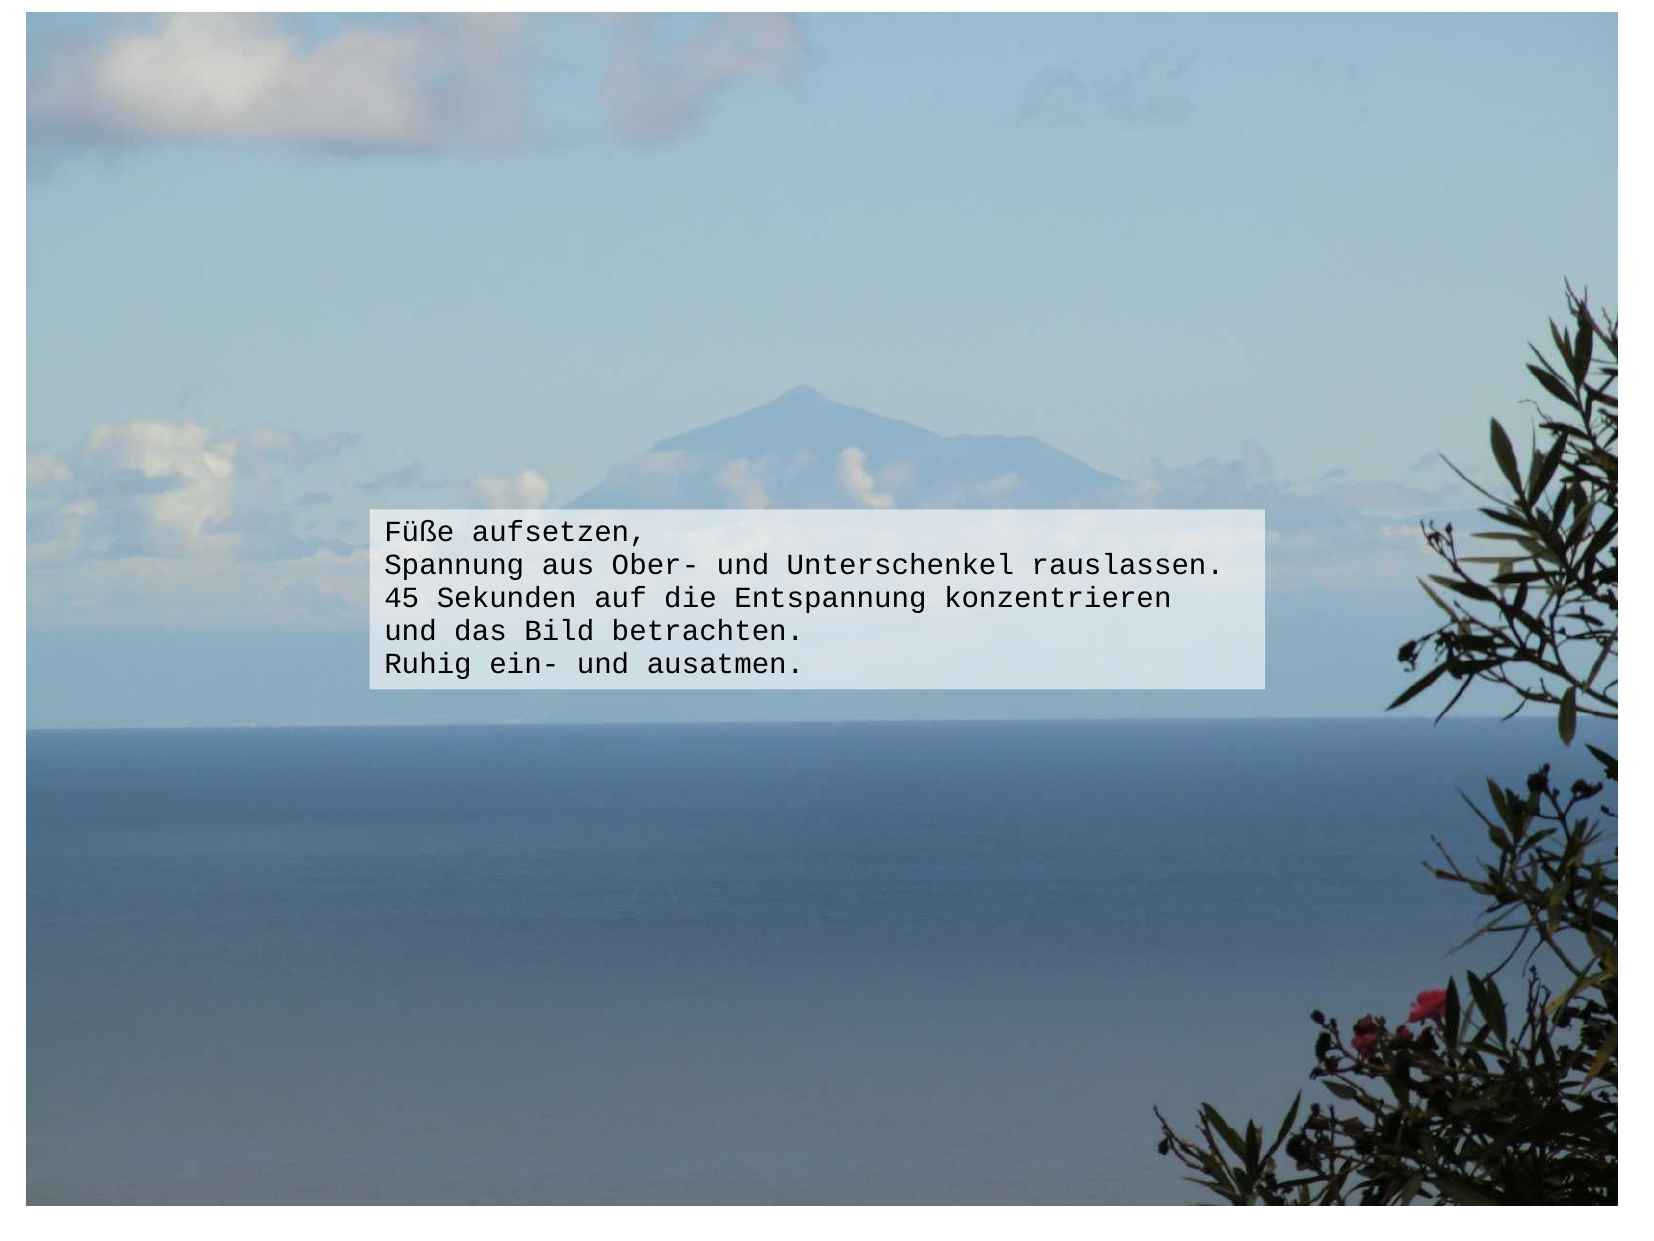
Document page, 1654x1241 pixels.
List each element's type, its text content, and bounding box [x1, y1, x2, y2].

text_box Füße aufsetzen, Spannung aus Ober- und Unterschenkel rauslassen. 45 Sekunden auf die Entspannung konzentrieren und das Bild betrachten. Ruhig ein- und ausatmen. [369, 509, 1266, 690]
picture [26, 12, 1618, 1206]
